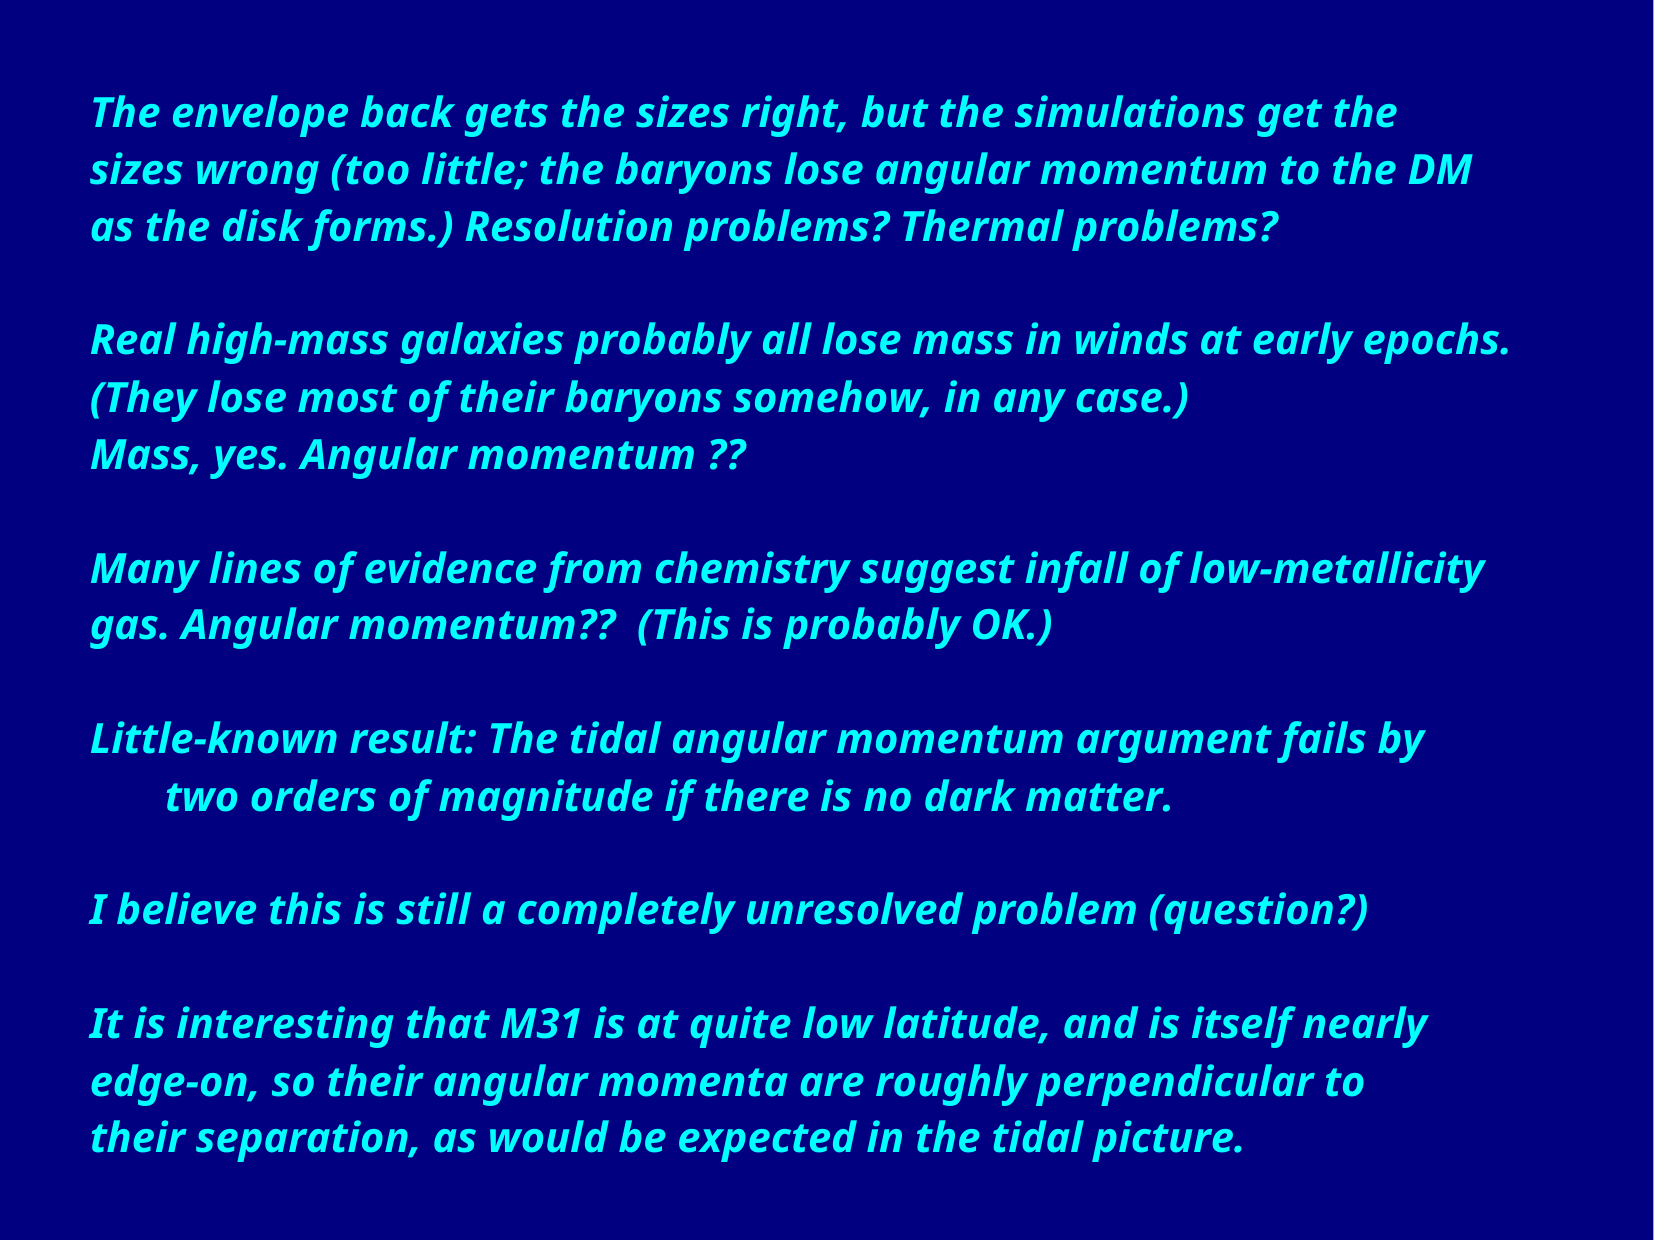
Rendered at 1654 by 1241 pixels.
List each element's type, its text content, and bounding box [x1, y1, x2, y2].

text_box The envelope back gets the sizes right, but the simulations get the sizes wrong (too little; the baryons lose angular momentum to the DM as the disk forms.) Resolution problems? Thermal problems? Real high-mass galaxies probably all lose mass in winds at early epochs. (They lose most of their baryons somehow, in any case.) Mass, yes. Angular momentum ?? Many lines of evidence from chemistry suggest infall of low-metallicity gas. Angular momentum?? (This is probably OK.) Little-known result: The tidal angular momentum argument fails by two orders of magnitude if there is no dark matter. I believe this is still a completely unresolved problem (question?) It is interesting that M31 is at quite low latitude, and is itself nearly edge-on, so their angular momenta are roughly perpendicular to their separation, as would be expected in the tidal picture. [75, 75, 1565, 1241]
